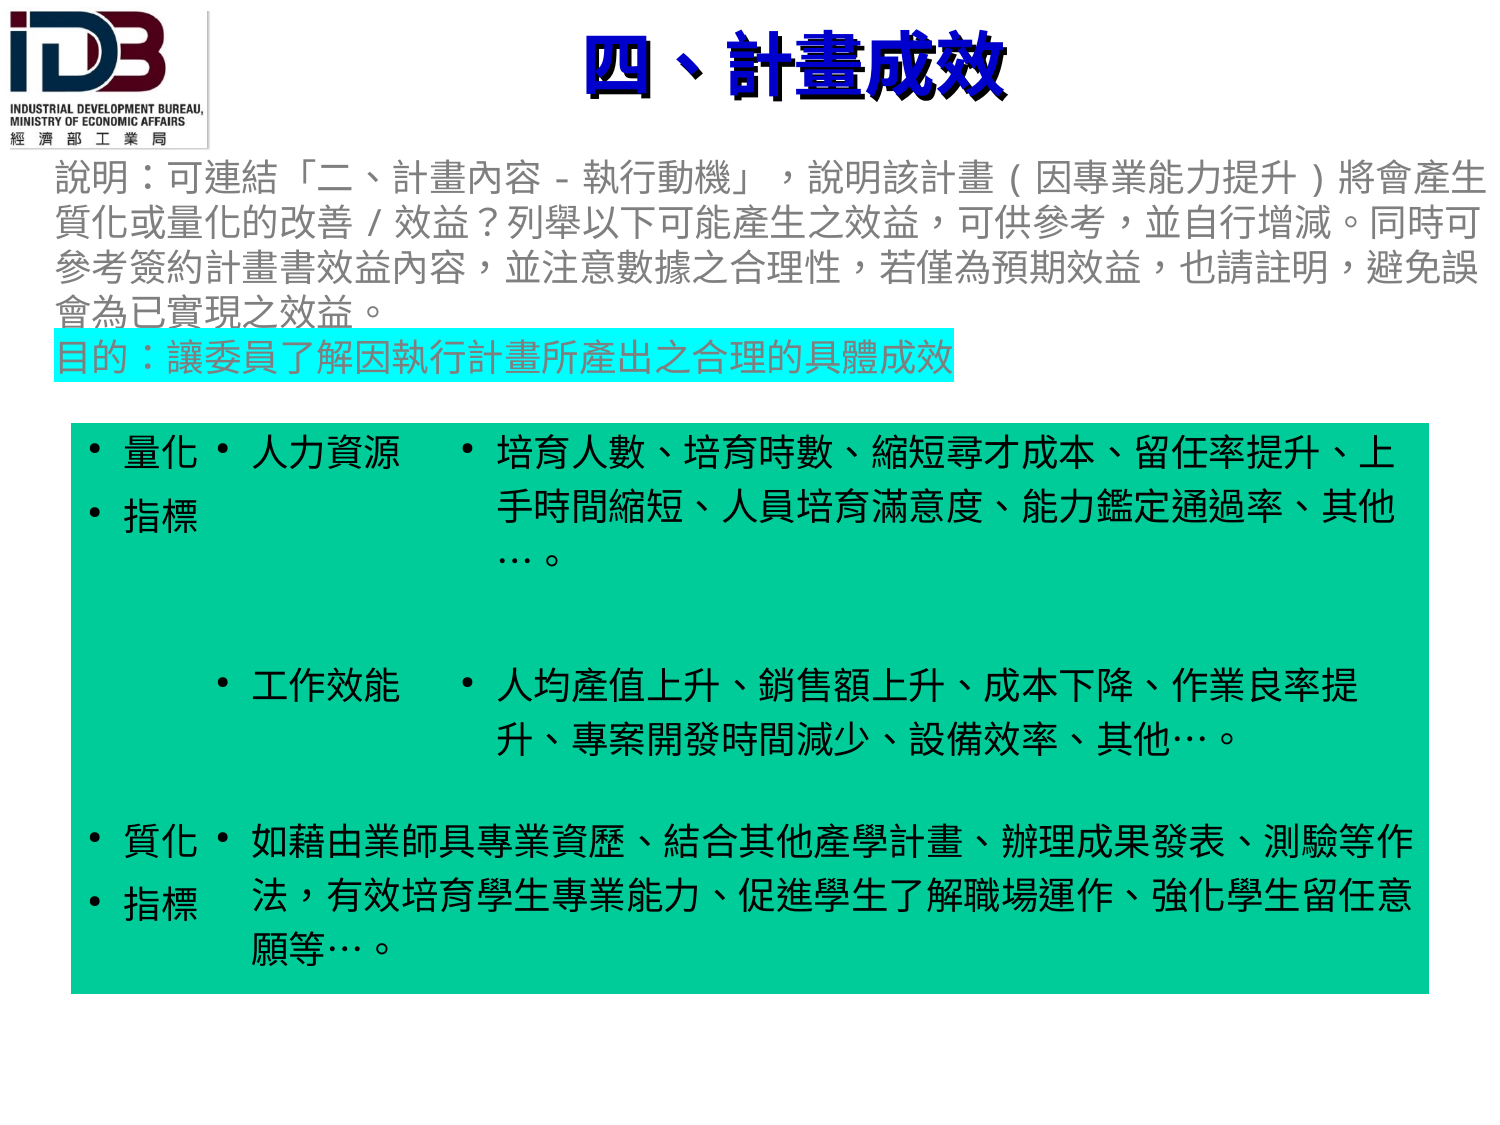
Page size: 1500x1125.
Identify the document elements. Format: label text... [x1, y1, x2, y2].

text_box 四、計畫成效 [0, 10, 1500, 112]
text_box 說明：可連結「二、計畫內容-執行動機」，說明該計畫(因專業能力提升)將會產生質化或量化的改善/效益？列舉以下可能產生之效益，可供參考，並自行增減。同時可參考簽約計畫書效益內容，並注意數據之合理性，若僅為預期效益，也請註明，避免誤會為已實現之效益。 目的：讓委員了解因執行計畫所產出之合理的具體成效 [39, 147, 1500, 387]
table_cell 人均產值上升、銷售額上升、成本下降、作業良率提升、專案開發時間減少、設備效率、其他…。 [461, 656, 1429, 811]
table_cell 如藉由業師具專業資歷、結合其他產學計畫、辦理成果發表、測驗等作法，有效培育學生專業能力、促進學生了解職場運作、強化學生留任意願等…。 [216, 811, 1429, 994]
table_cell 工作效能 [216, 656, 461, 811]
table_header 量化 指標 [71, 423, 216, 811]
table_cell 質化 指標 [71, 811, 216, 994]
table_header 培育人數、培育時數、縮短尋才成本、留任率提升、上手時間縮短、人員培育滿意度、能力鑑定通過率、其他…。 [461, 423, 1429, 656]
table_header 人力資源 [216, 423, 461, 656]
